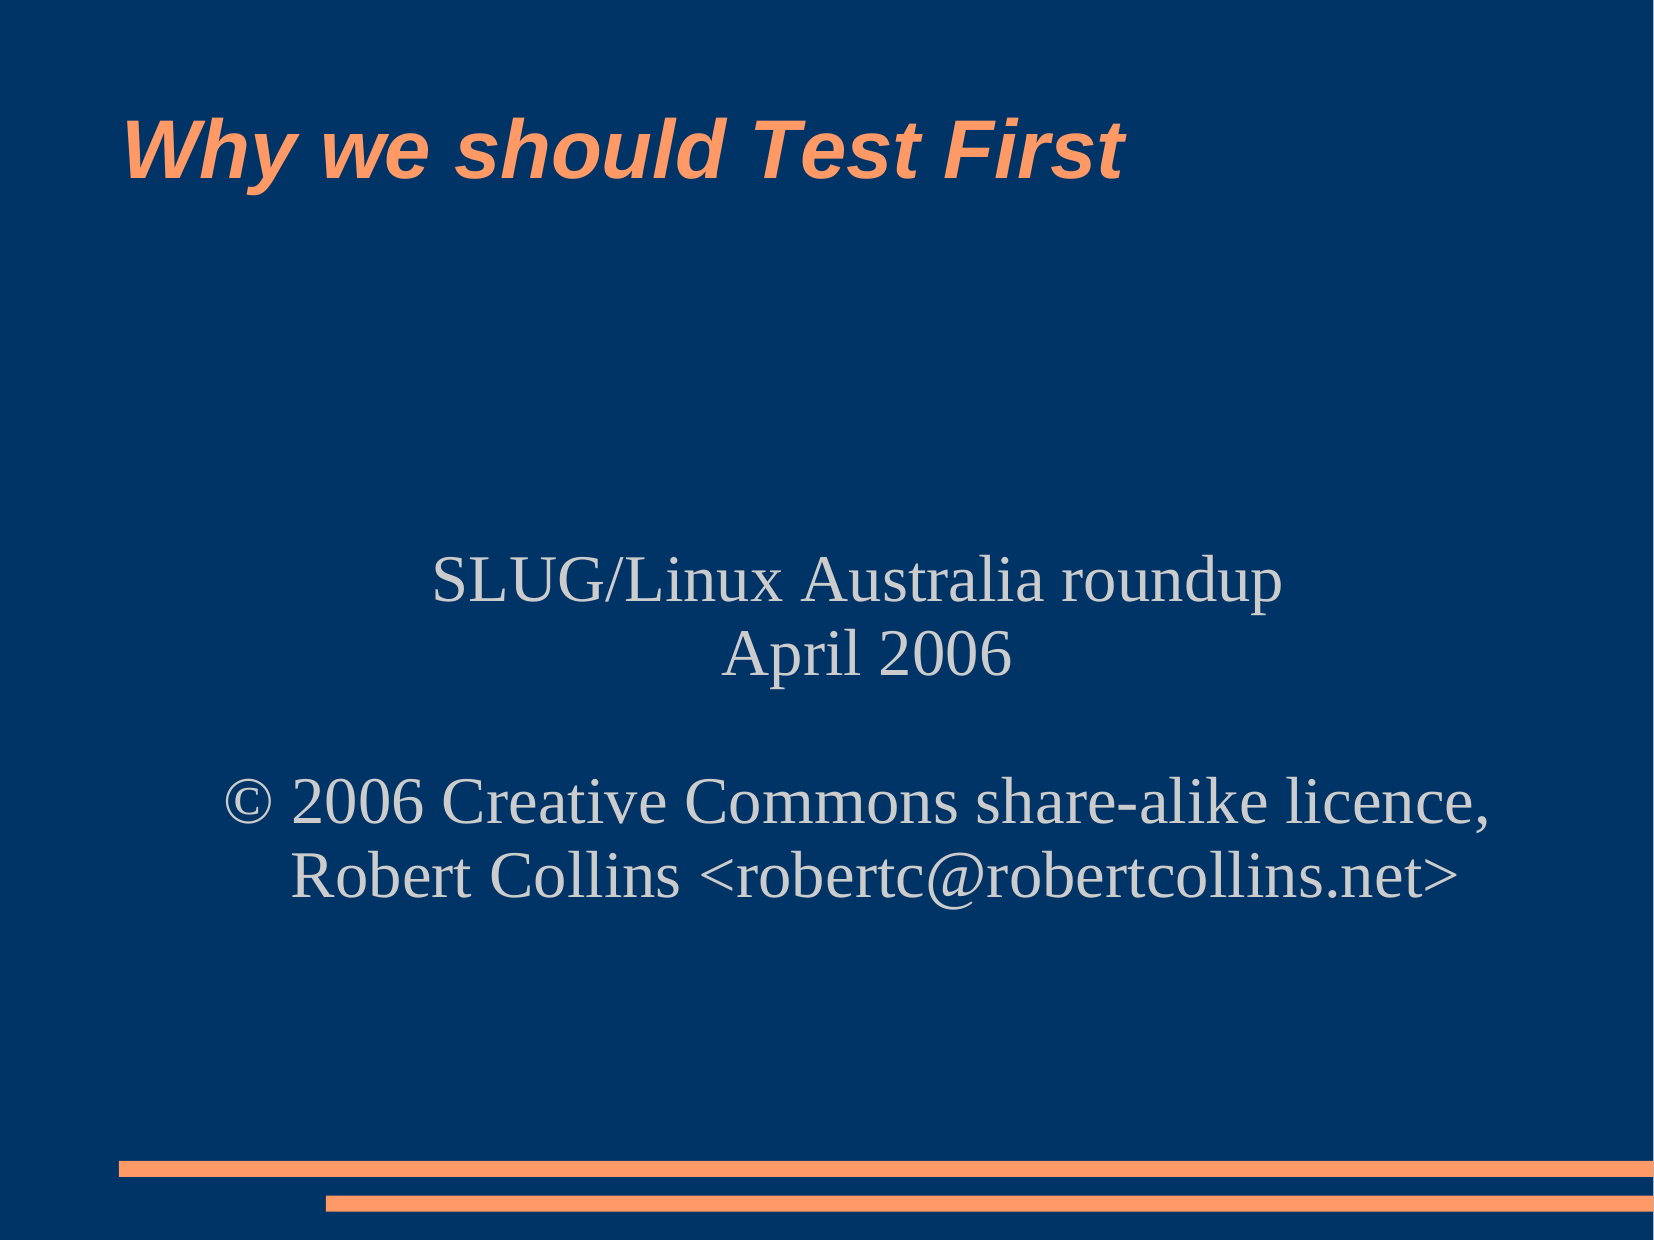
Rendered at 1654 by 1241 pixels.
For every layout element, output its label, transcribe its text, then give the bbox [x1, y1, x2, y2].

title Why we should Test First [121, 46, 1534, 254]
subtitle SLUG/Linux Australia roundup April 2006 © 2006 Creative Commons share-alike licence, Robert Collins <robertc@robertcollins.net> [121, 322, 1561, 1133]
